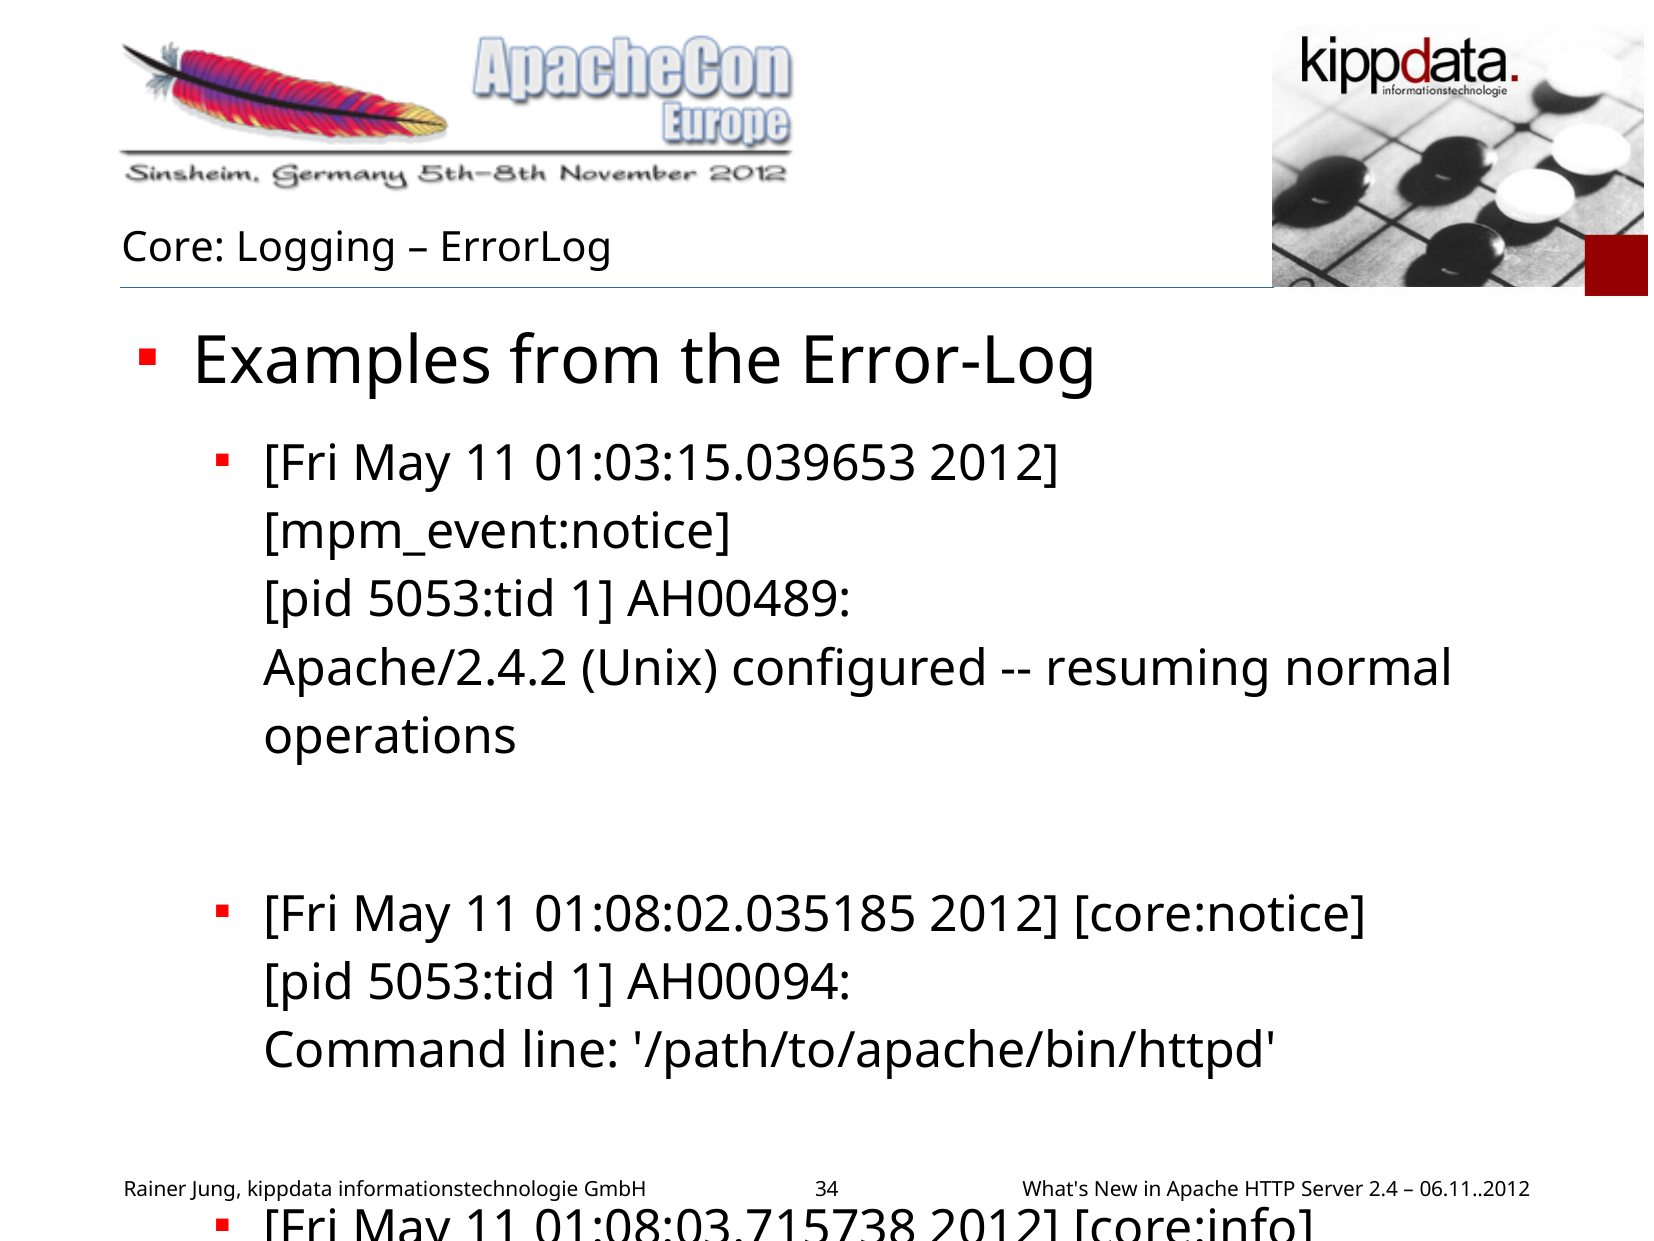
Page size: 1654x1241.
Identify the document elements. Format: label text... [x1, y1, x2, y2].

picture [113, 32, 797, 195]
picture [1272, 5, 1648, 302]
list Examples from the Error-Log [Fri May 11 01:03:15.039653 2012] [mpm_event:notice] [pid 5053:tid 1] AH00489: Apache/2.4.2 (Unix) configured -- resuming normal operations [Fri May 11 01:08:02.035185 2012] [core:notice] [pid 5053:tid 1] AH00094: Command line: '/path/to/apache/bin/httpd' [Fri May 11 01:08:03.715738 2012] [core:info] [pid 5069:tid 16] [client 127.0.0.1:63608] AH00128: File does not exist: /path/to/apache/htdocs/secret [121, 312, 1534, 1150]
title Core: Logging – ErrorLog [121, 204, 1242, 286]
